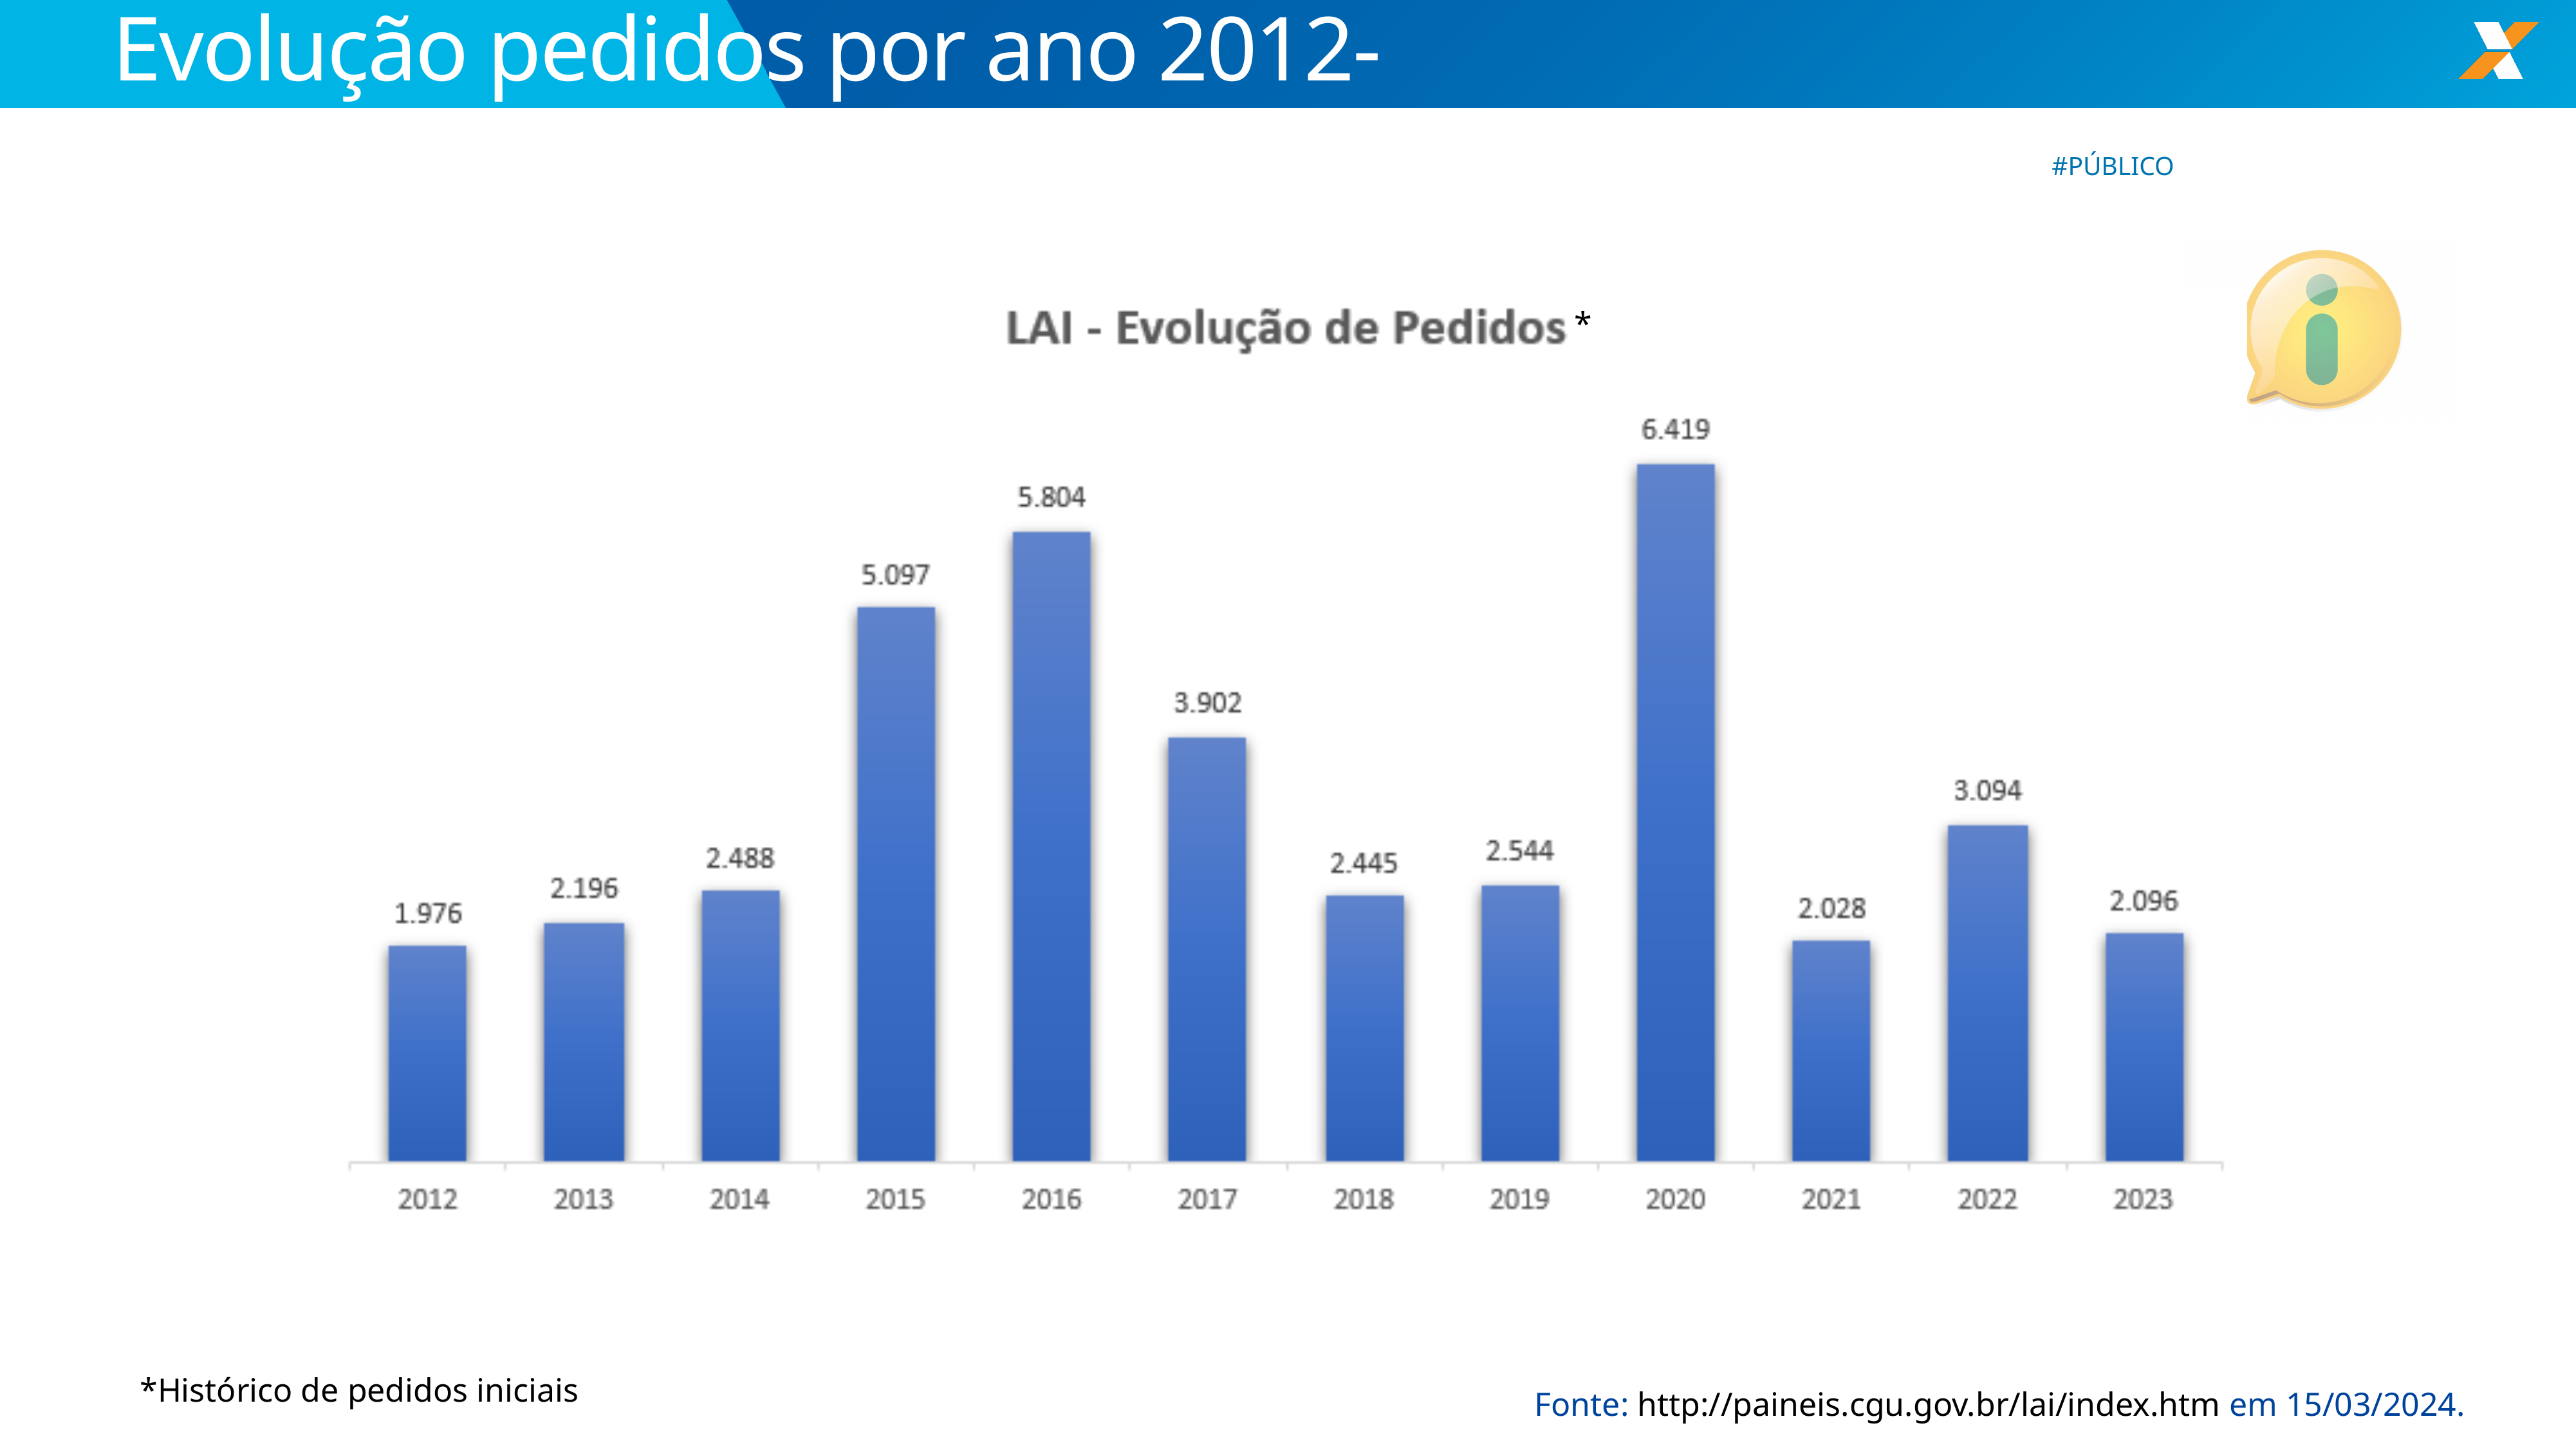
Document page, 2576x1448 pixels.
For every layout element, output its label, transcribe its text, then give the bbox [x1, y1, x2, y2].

text_box Evolução pedidos por ano 2012-2023 [102, 0, 1433, 111]
text_box #PÚBLICO [2042, 151, 2502, 192]
text_box *Histórico de pedidos iniciais [130, 1365, 621, 1414]
text_box Fonte: http://paineis.cgu.gov.br/lai/index.htm em 15/03/2024. [1524, 1378, 2576, 1428]
picture [327, 240, 2456, 1235]
text_box * [1564, 299, 1602, 348]
